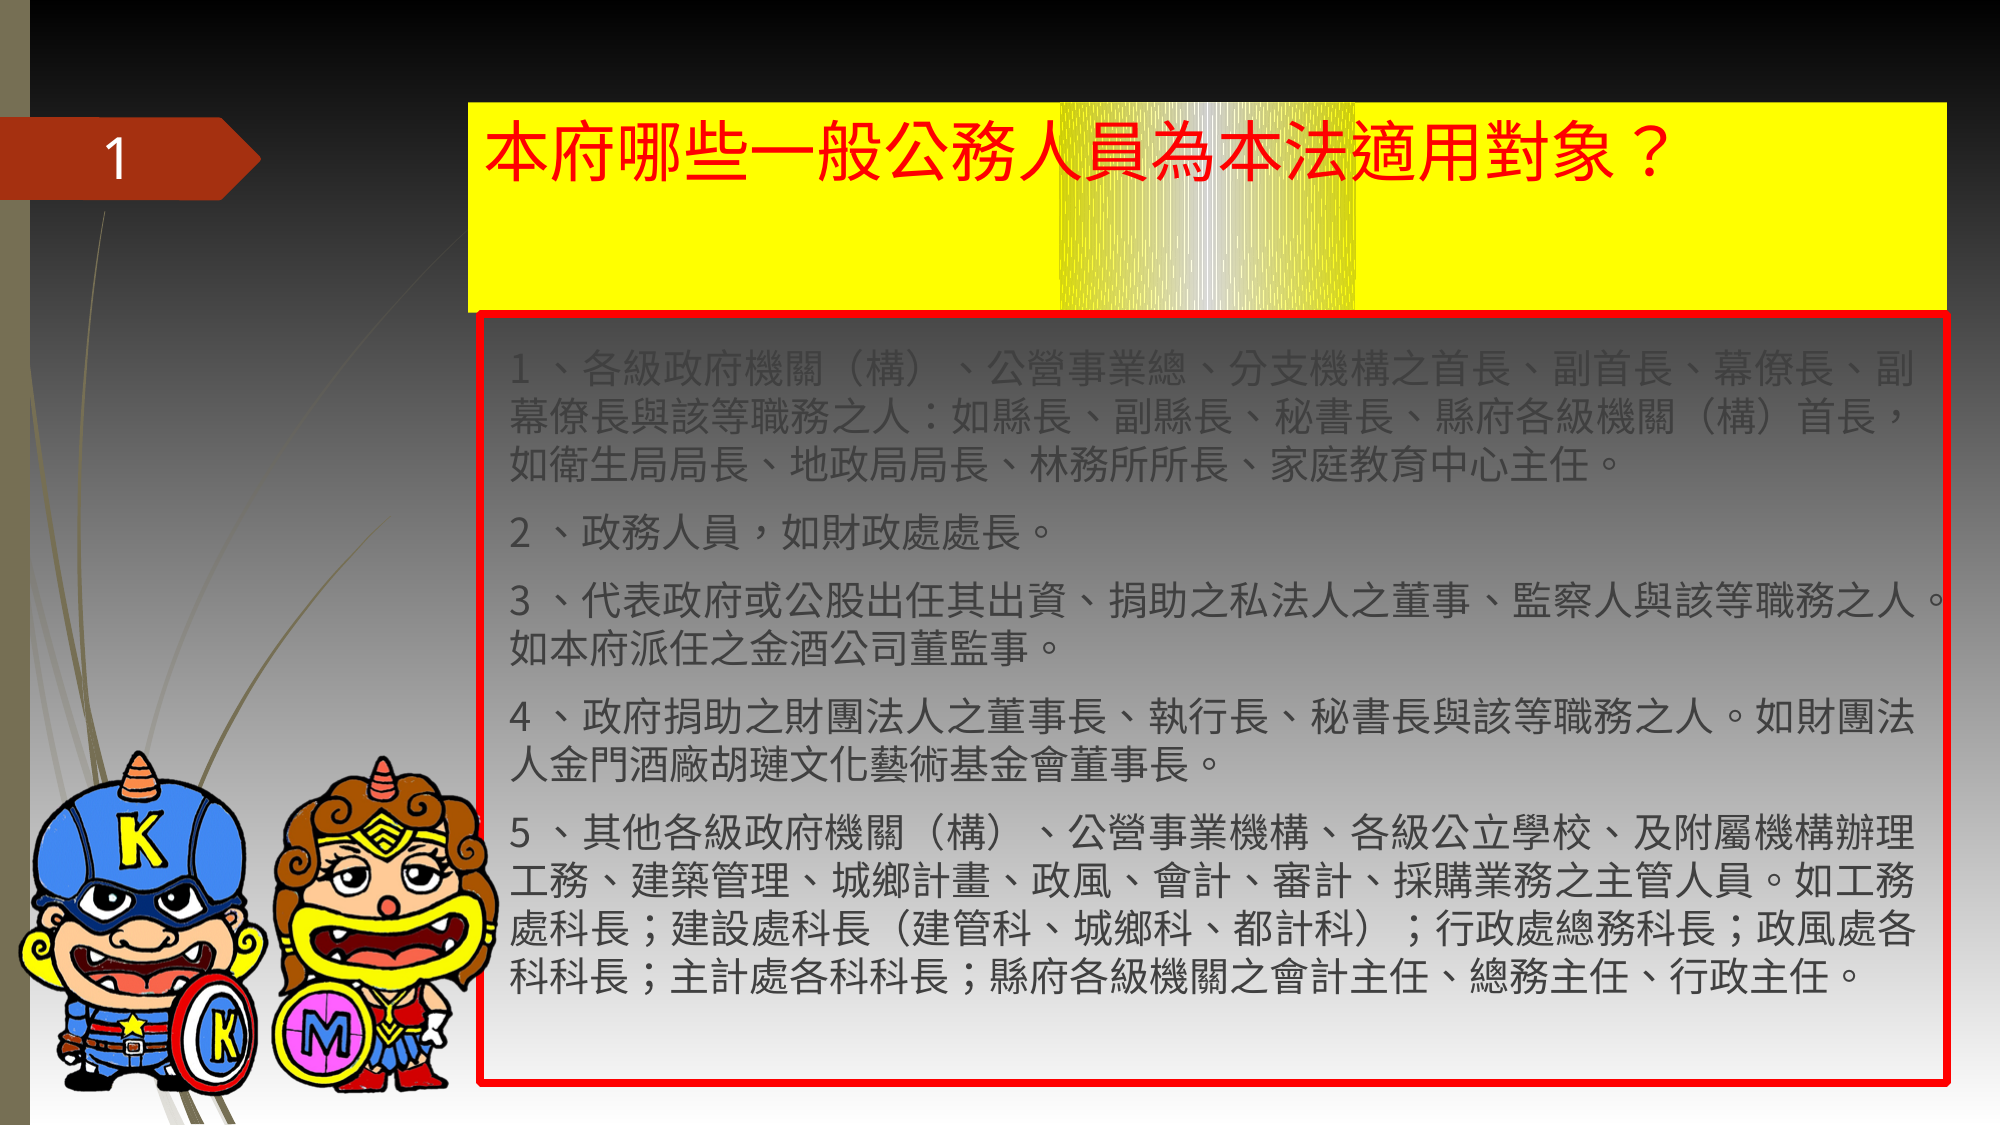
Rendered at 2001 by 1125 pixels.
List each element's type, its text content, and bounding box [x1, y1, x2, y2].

title 本府哪些一般公務人員為本法適用對象？ [468, 102, 1947, 313]
picture [0, 745, 510, 1101]
list 1、各級政府機關（構）、公營事業總、分支機構之首長、副首長、幕僚長、副幕僚長與該等職務之人：如縣長、副縣長、秘書長、縣府各級機關（構）首長，如衛生局局長、地政局局長、林務所所長、家庭教育中心主任。 2、政務人員，如財政處處長。 3、代表政府或公股出任其出資、捐助之私法人之董事、監察人與該等職務之人。如本府派任之金酒公司董監事。 4、政府捐助之財團法人之董事長、執行長、秘書長與該等職務之人。如財團法人金門酒廠胡璉文化藝術基金會董事長。 5、其他各級政府機關（構）、公營事業機構、各級公立學校、及附屬機構辦理工務、建築管理、城鄉計畫、政風、會計、審計、採購業務之主管人員。如工務處科長；建設處科長（建管科、城鄉科、都計科）；行政處總務科長；政風處各科科長；主計處各科科長；縣府各級機關之會計主任、總務主任、行政主任。 [480, 313, 1947, 1084]
text_box 1 [86, 114, 199, 199]
